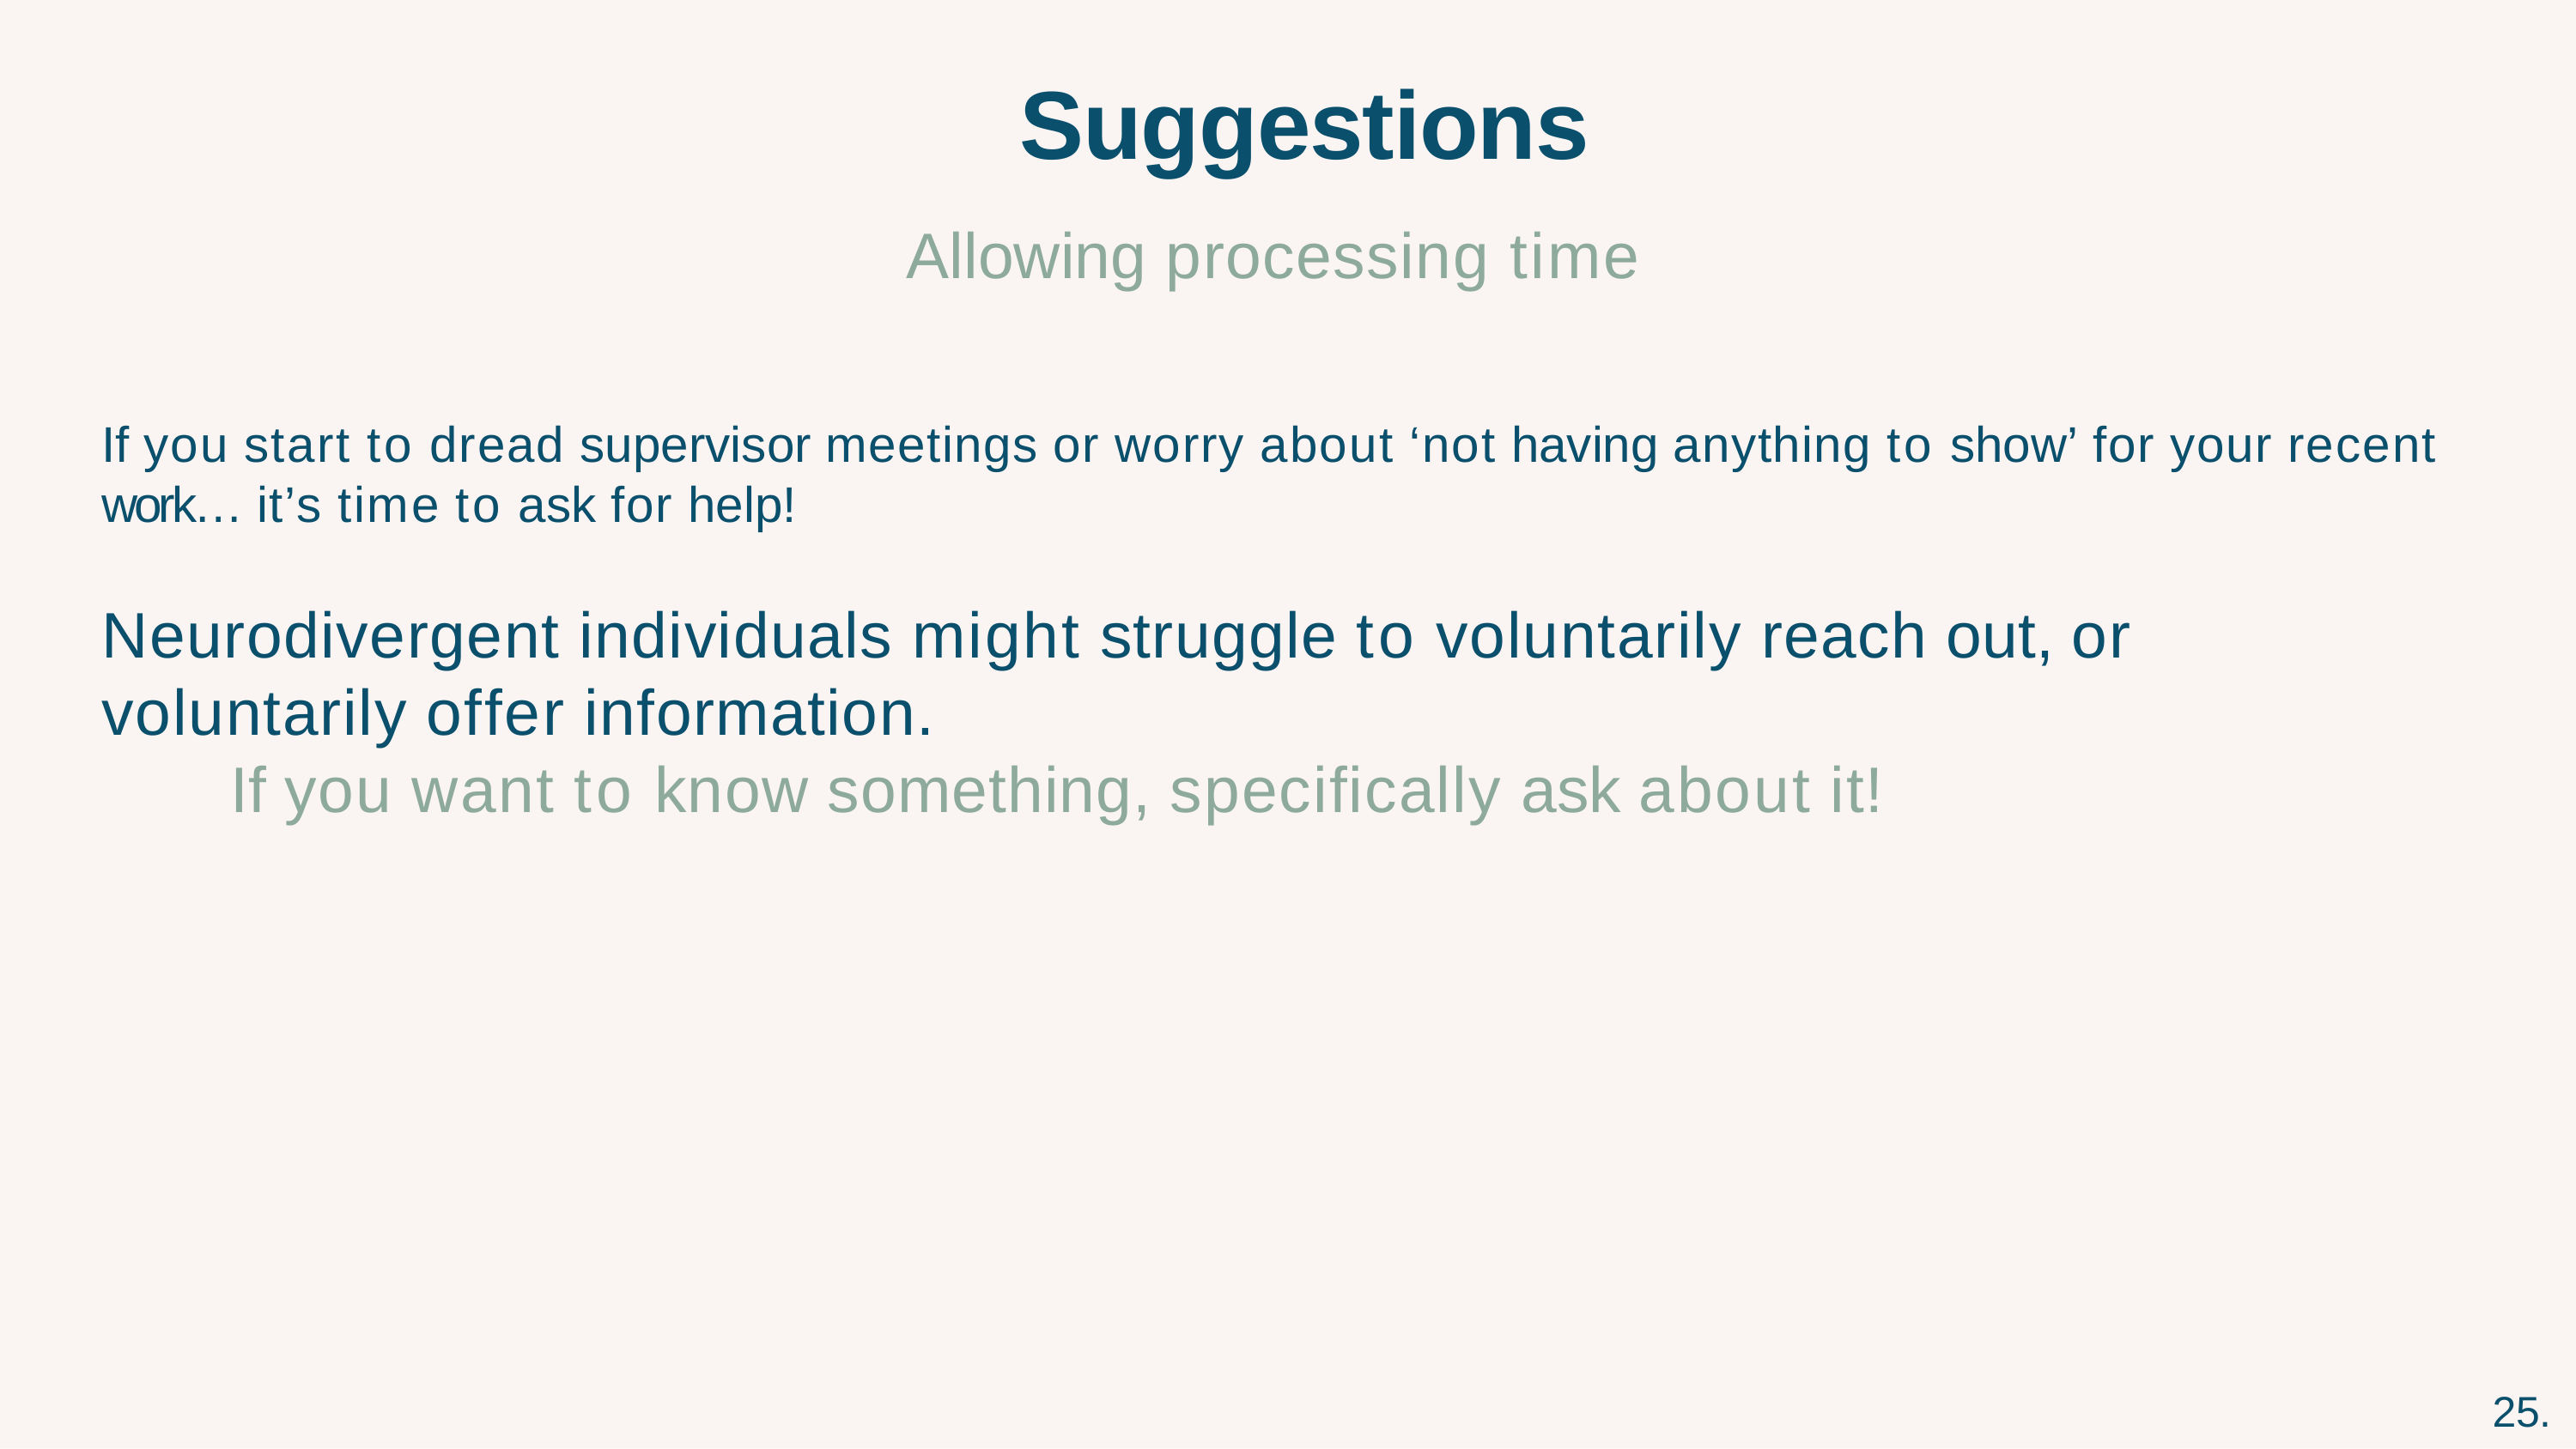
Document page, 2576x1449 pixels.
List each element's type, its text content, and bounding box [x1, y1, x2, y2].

title Suggestions [573, 61, 2035, 181]
text_box Allowing processing time If you start to dread supervisor meetings or worry about ‘not having anything to show’ for your recent work… it’s time to ask for help! Neurodivergent individuals might struggle to voluntarily reach out, or voluntarily offer information. If you want to know something, specifically ask about it! [100, 212, 2451, 822]
text_box 25. [2487, 1383, 2567, 1446]
